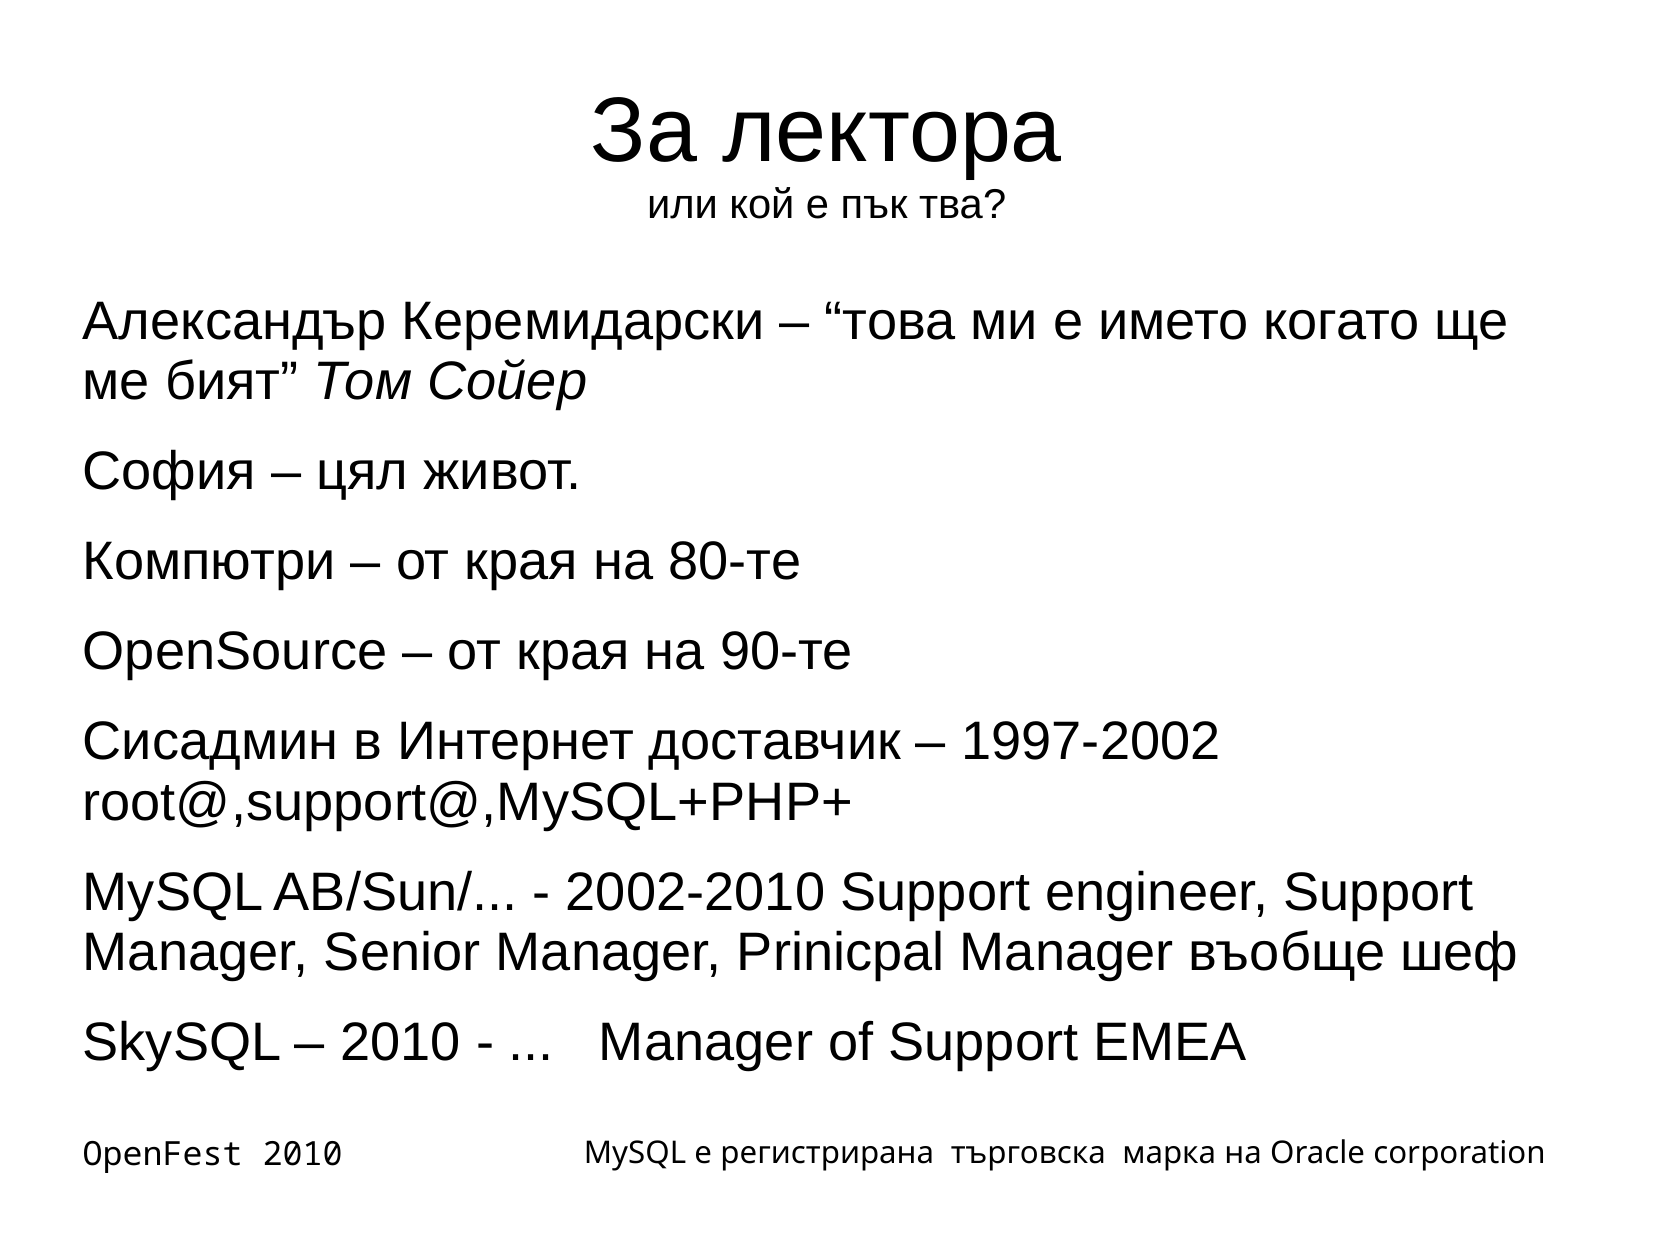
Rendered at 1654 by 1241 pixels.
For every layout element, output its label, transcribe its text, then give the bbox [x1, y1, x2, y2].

title За лектора или кой е пък тва? [82, 49, 1571, 257]
list Александър Керемидарски – “това ми е името когато ще ме бият” Том Сойер София – цял живот. Компютри – от края на 80-те OpenSource – от края на 90-те Сисадмин в Интернет доставчик – 1997-2002 root@,support@,MySQL+PHP+ MySQL AB/Sun/... - 2002-2010 Support engineer, Support Manager, Senior Manager, Prinicpal Manager въобще шеф SkySQL – 2010 - ... Manager of Support EMEA [82, 290, 1571, 1225]
